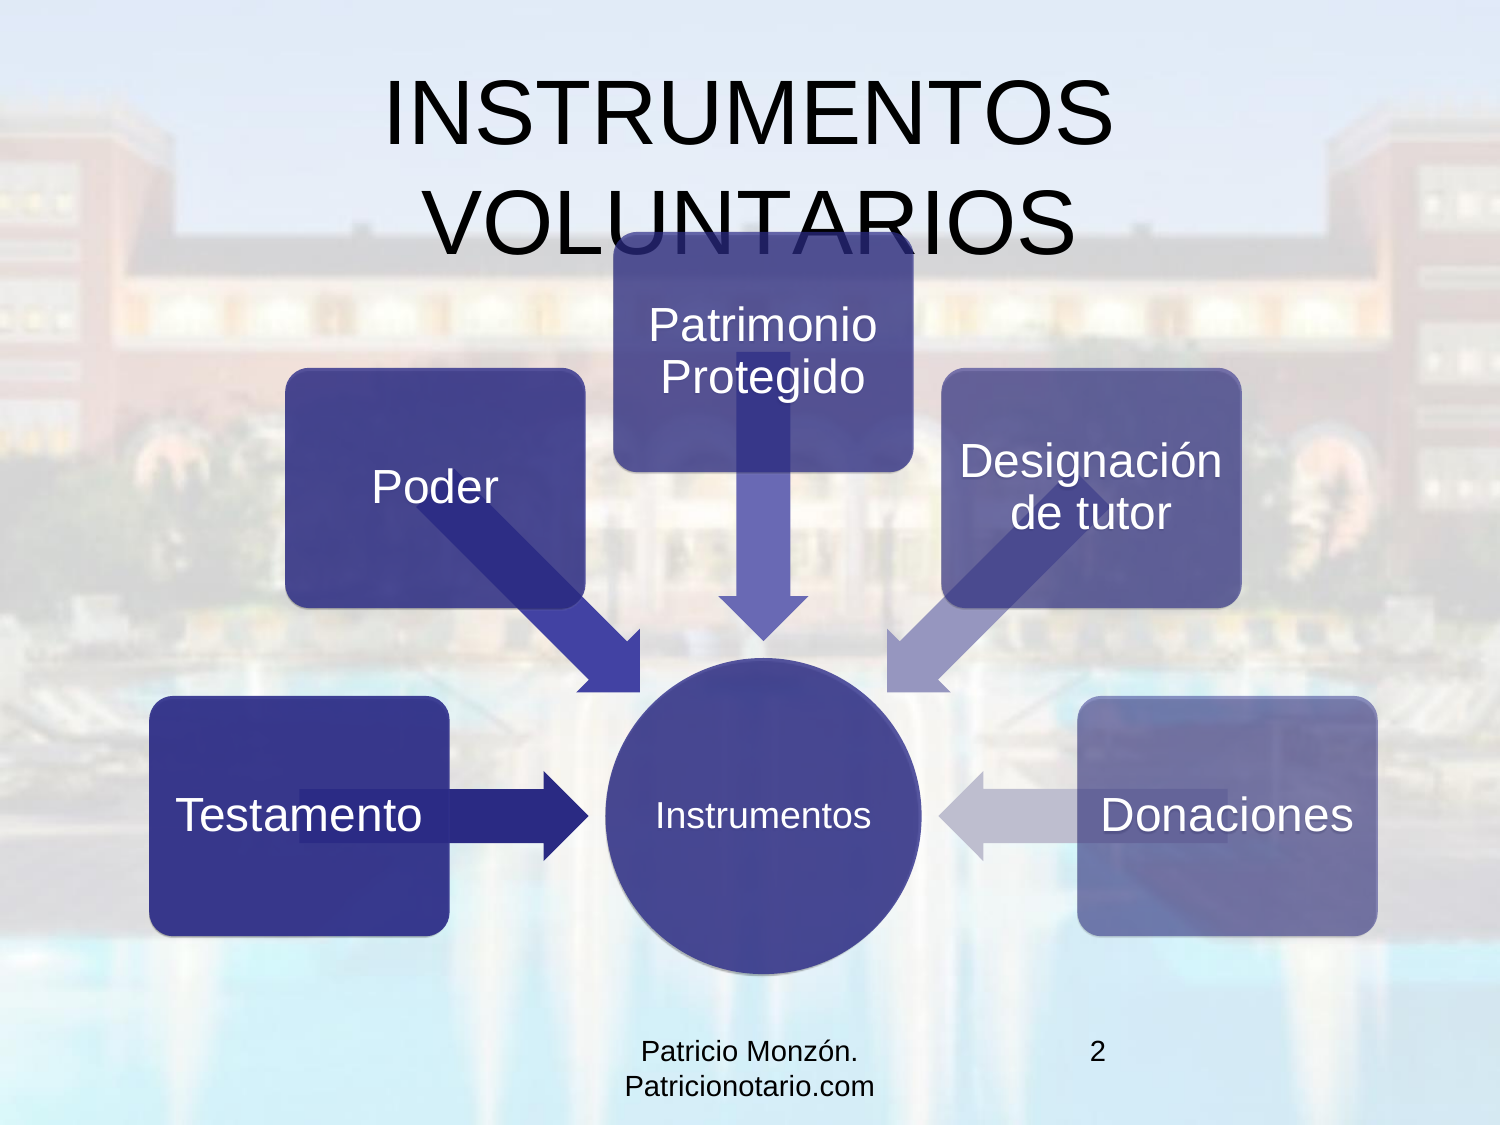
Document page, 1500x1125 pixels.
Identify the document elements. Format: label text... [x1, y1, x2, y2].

text_box Testamento [149, 695, 450, 937]
text_box [1074, 1024, 1426, 1103]
text_box Patricio Monzón. Patricionotario.com [512, 1024, 988, 1103]
text_box Patrimonio Protegido [613, 231, 914, 473]
text_box Donaciones [1077, 695, 1378, 937]
text_box Instrumentos [605, 657, 922, 975]
text_box [450, 770, 589, 862]
text_box [887, 597, 1009, 693]
text_box Poder [285, 367, 586, 609]
text_box [518, 597, 640, 693]
text_box [718, 473, 809, 642]
title INSTRUMENTOS VOLUNTARIOS [75, 45, 1426, 233]
text_box [938, 770, 1077, 862]
text_box Designación de tutor [941, 367, 1242, 609]
